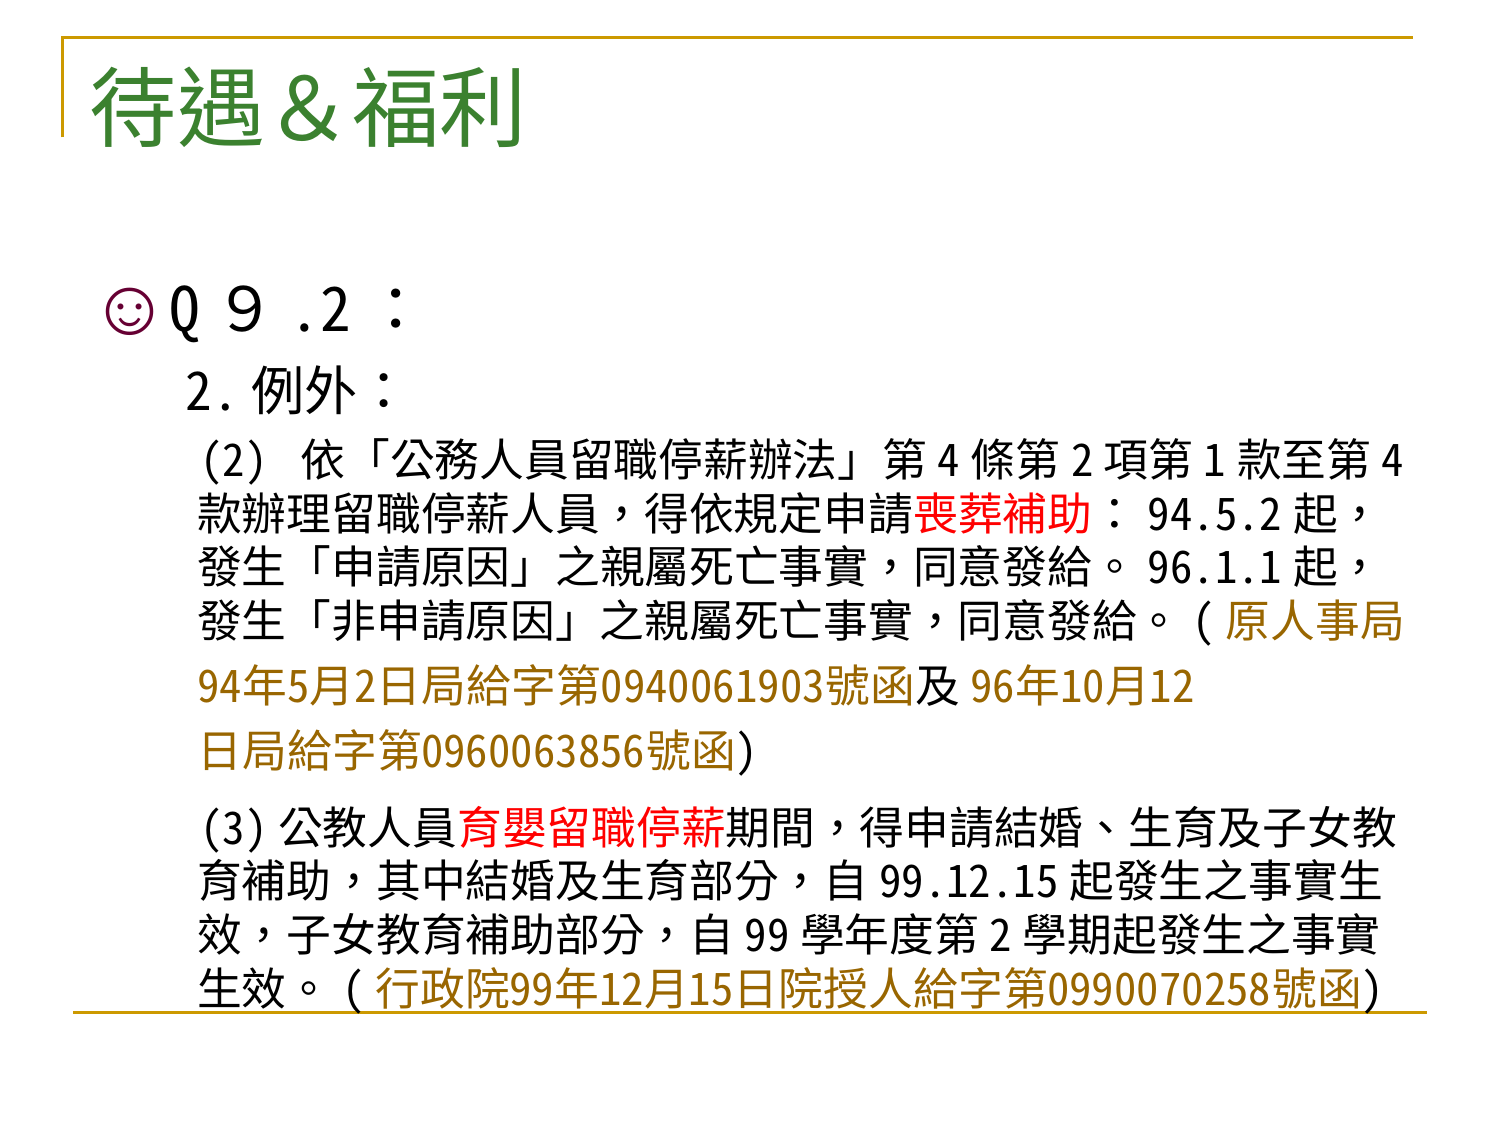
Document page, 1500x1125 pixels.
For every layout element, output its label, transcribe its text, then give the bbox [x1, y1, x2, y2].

list Q９.2： 2.例外： (2) 依「公務人員留職停薪辦法」第4條第2項第1款至第4款辦理留職停薪人員，得依規定申請喪葬補助：94.5.2起，發生「申請原因」之親屬死亡事實，同意發給。96.1.1起，發生「非申請原因」之親屬死亡事實，同意發給。(原人事局94年5月2日局給字第0940061903號函及96年10月12日局給字第0960063856號函) (3)公教人員育嬰留職停薪期間，得申請結婚、生育及子女教育補助，其中結婚及生育部分，自99.12.15起發生之事實生效，子女教育補助部分，自99學年度第2學期起發生之事實生效。(行政院99年12月15日院授人給字第0990070258號函) [75, 262, 1426, 1040]
title 待遇＆福利 [75, 45, 1426, 233]
